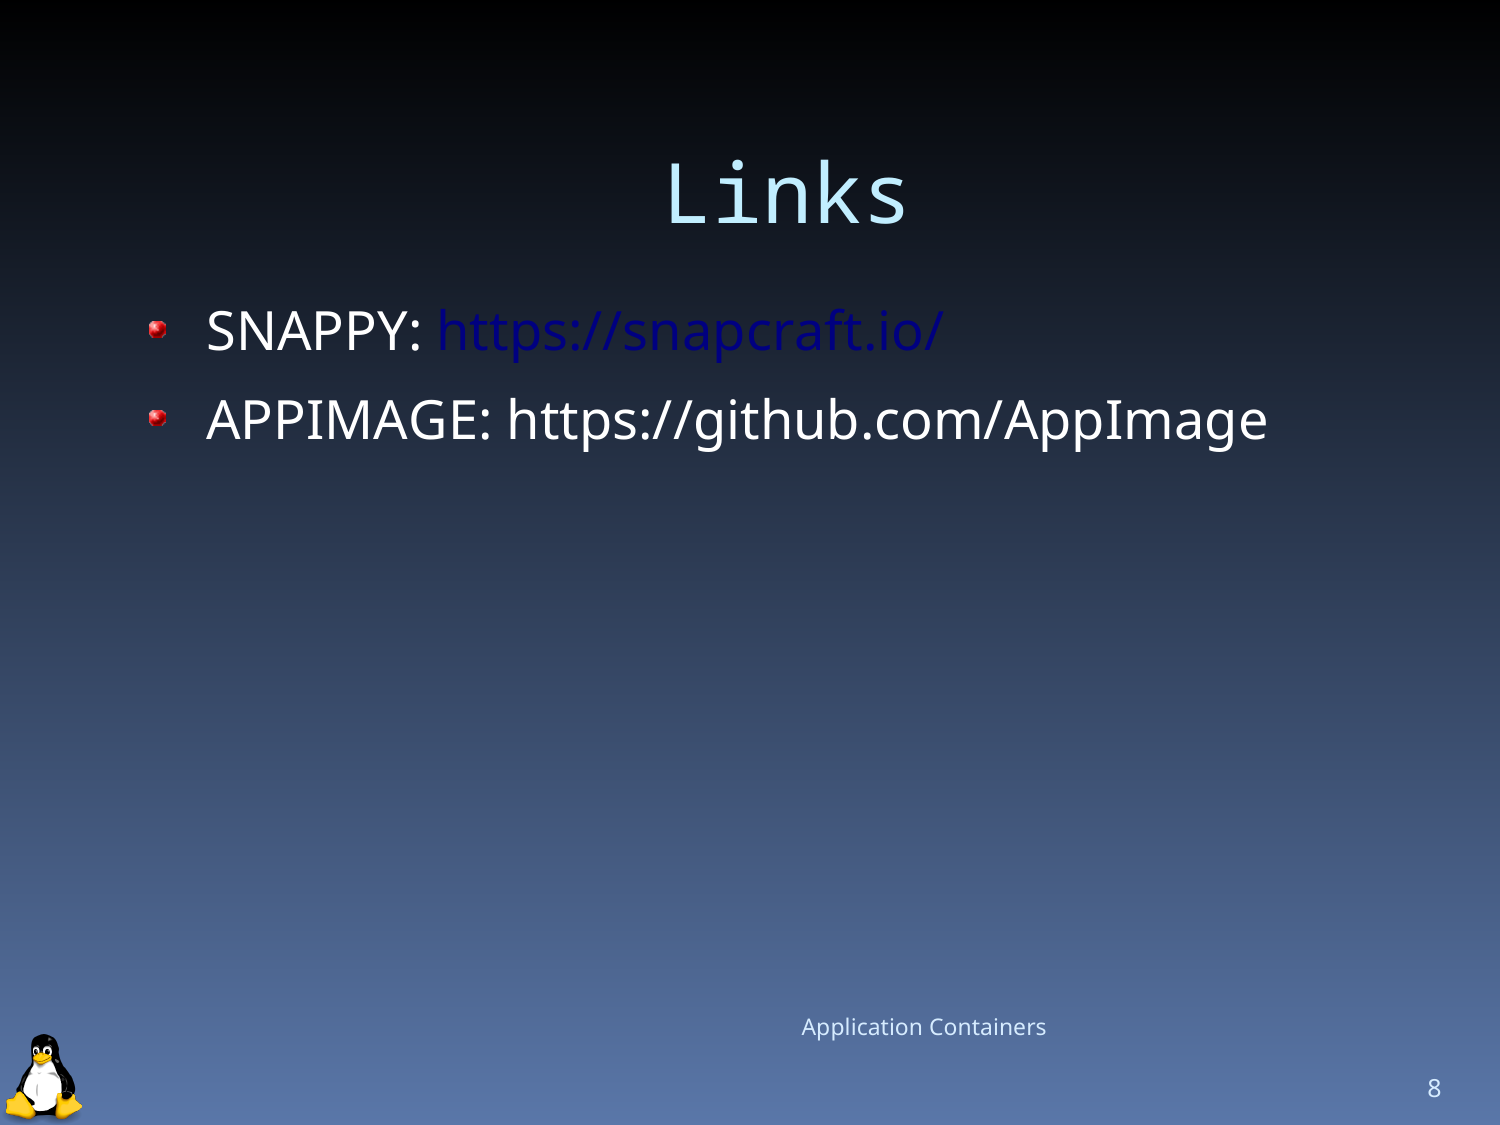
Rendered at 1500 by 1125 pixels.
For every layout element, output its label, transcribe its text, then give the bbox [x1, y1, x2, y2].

title Links [149, 84, 1425, 292]
list SNAPPY: https://snapcraft.io/ APPIMAGE: https://github.com/AppImage [149, 292, 1425, 946]
picture [0, 1034, 82, 1125]
